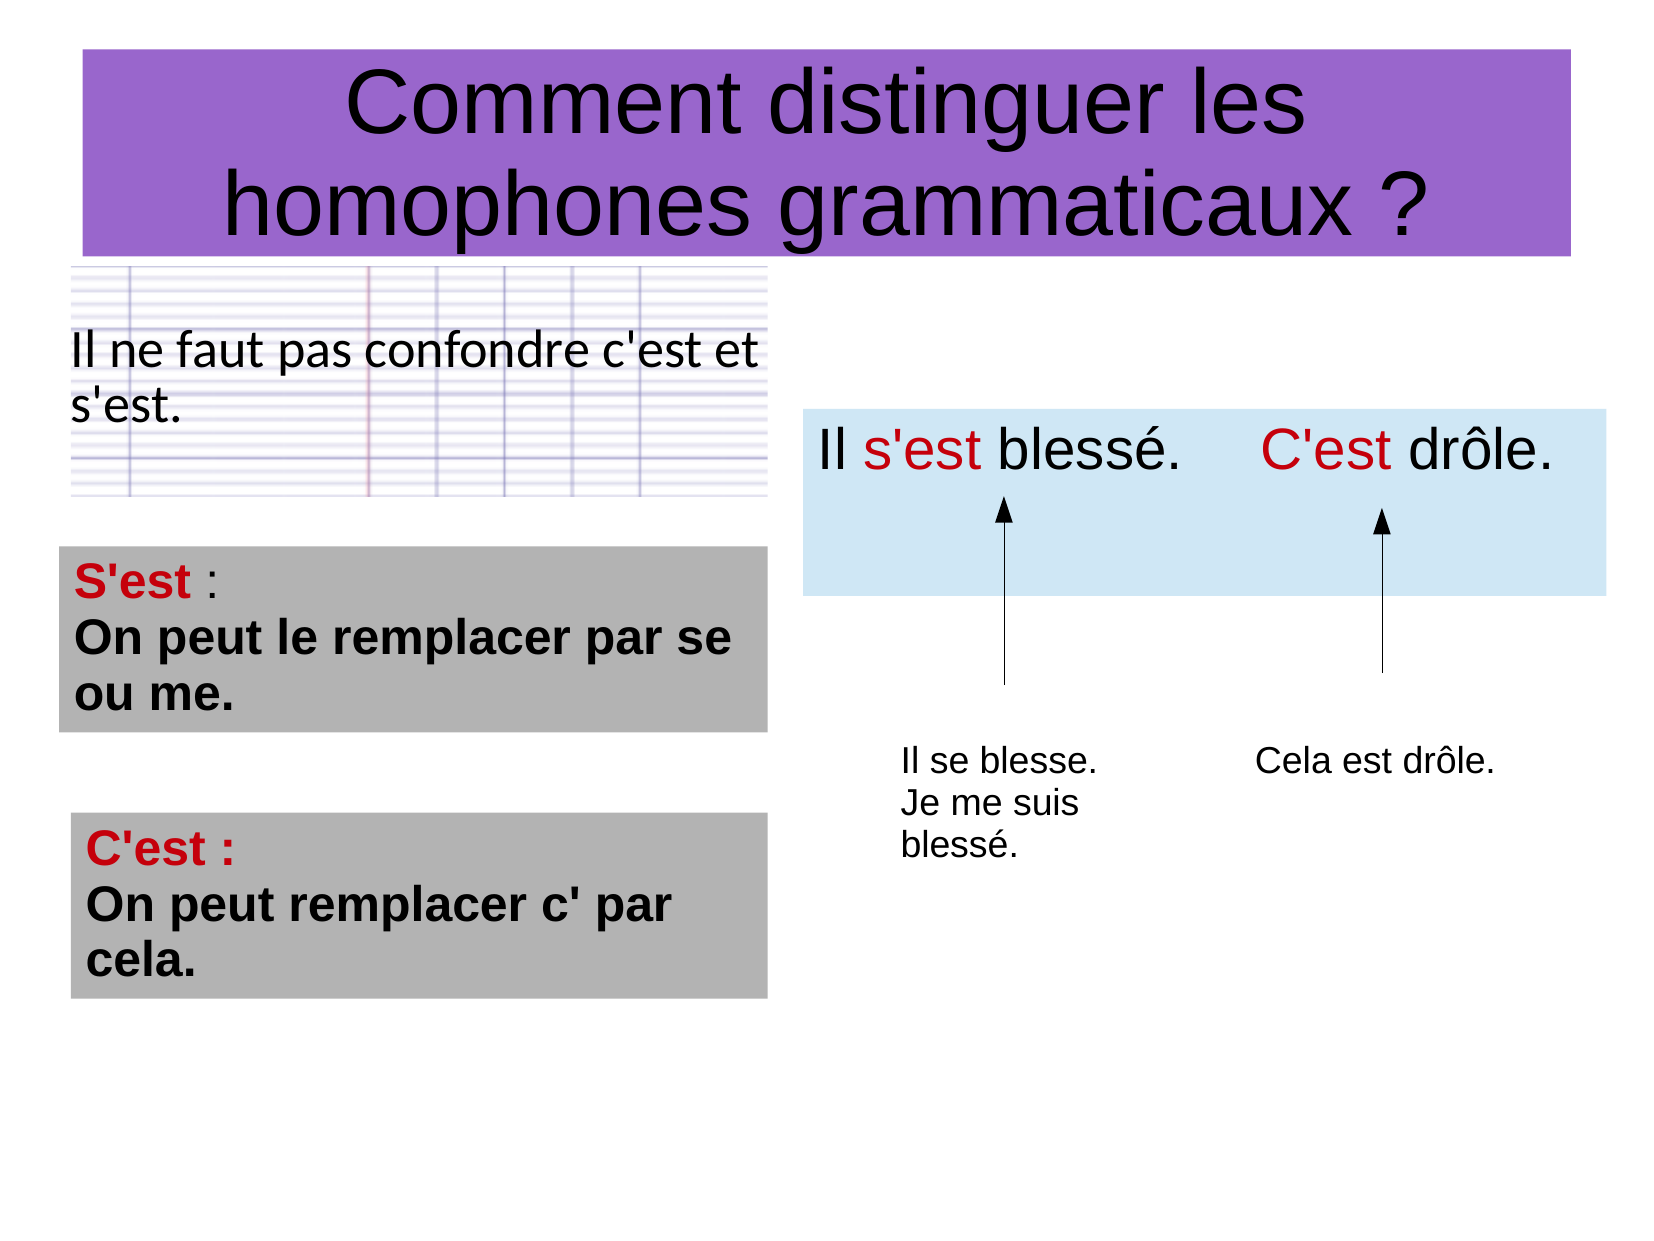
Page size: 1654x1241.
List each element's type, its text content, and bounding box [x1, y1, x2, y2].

text_box Il se blesse. Je me suis blessé. [885, 732, 1193, 874]
subtitle Il ne faut pas confondre c'est et s'est. [70, 266, 768, 497]
text_box C'est : On peut remplacer c' par cela. [70, 812, 768, 999]
text_box S'est : On peut le remplacer par se ou me. [59, 546, 768, 733]
text_box Cela est drôle. [1240, 732, 1642, 790]
title Comment distinguer les homophones grammaticaux ? [82, 49, 1571, 257]
text_box Il s'est blessé. C'est drôle. [803, 408, 1607, 596]
